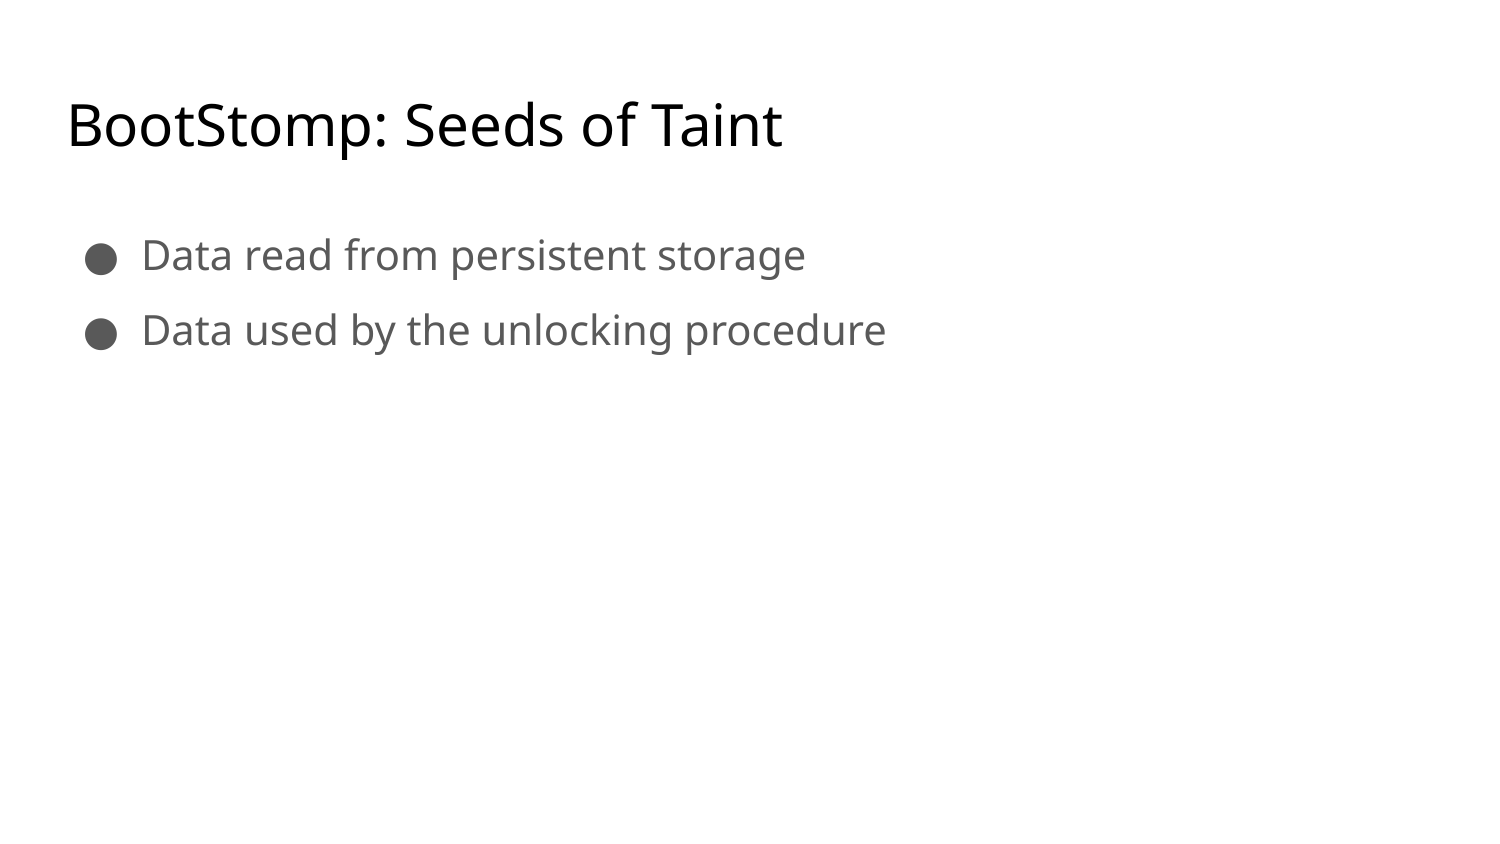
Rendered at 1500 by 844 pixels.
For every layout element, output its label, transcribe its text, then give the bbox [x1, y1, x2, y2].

list Data read from persistent storage Data used by the unlocking procedure [51, 189, 1449, 750]
title BootStomp: Seeds of Taint [51, 72, 1449, 167]
